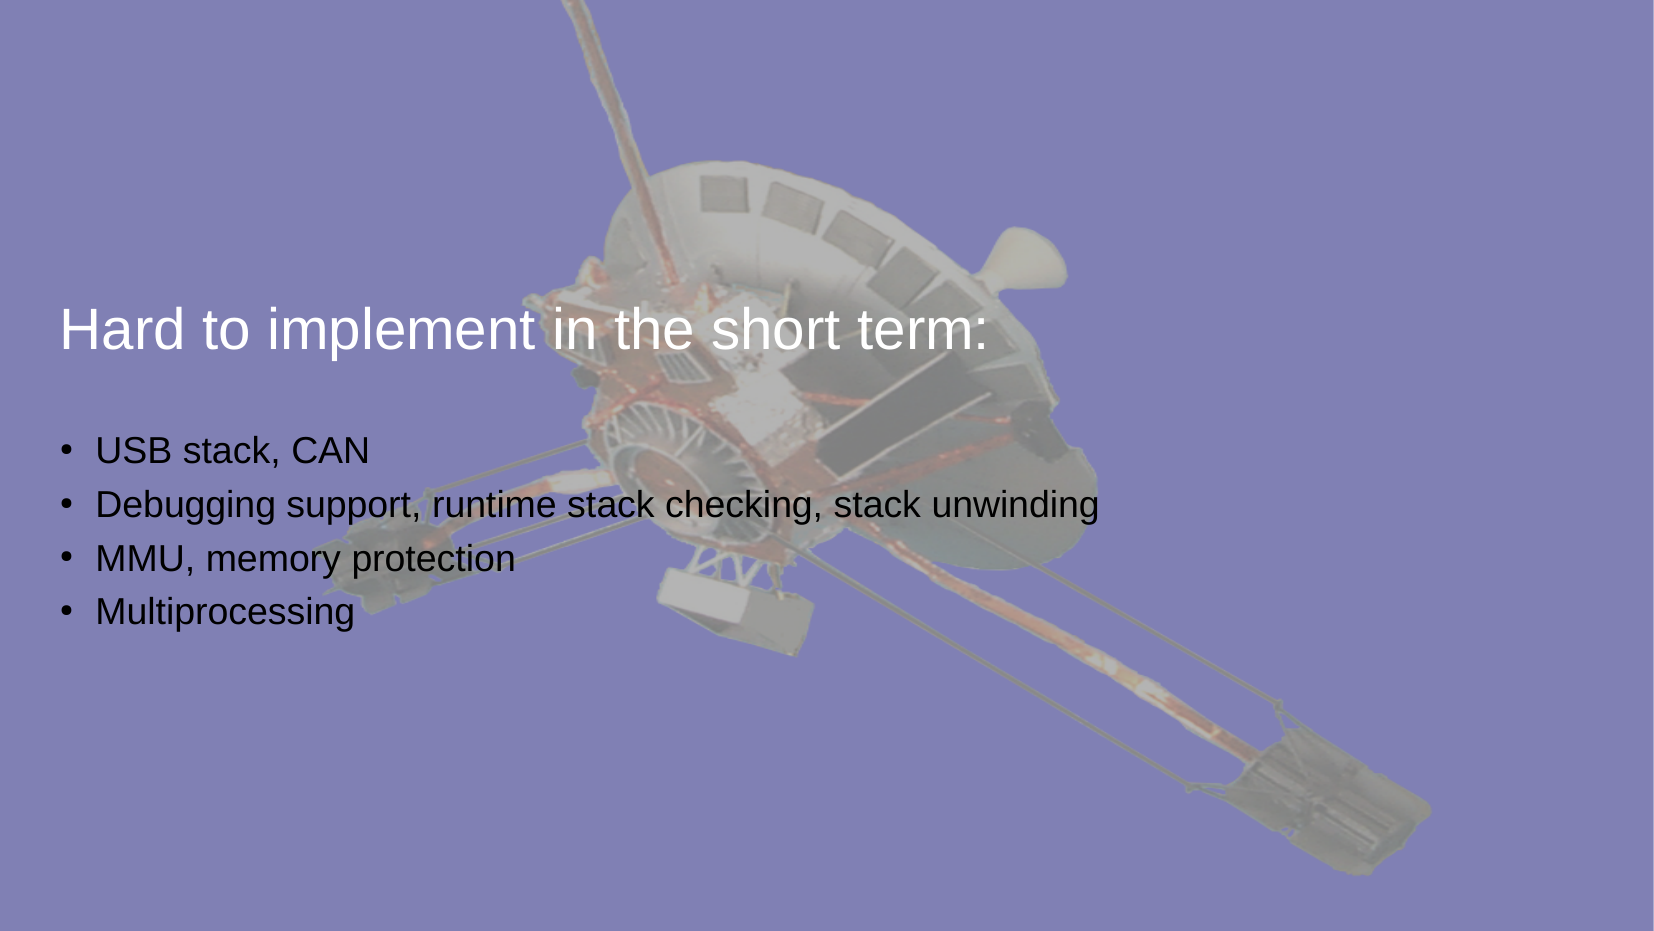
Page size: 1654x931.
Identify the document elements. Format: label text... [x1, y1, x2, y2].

subtitle Hard to implement in the short term: USB stack, CAN Debugging support, runtime stack checking, stack unwinding MMU, memory protection Multiprocessing [59, 44, 1571, 885]
picture [0, 0, 1654, 931]
